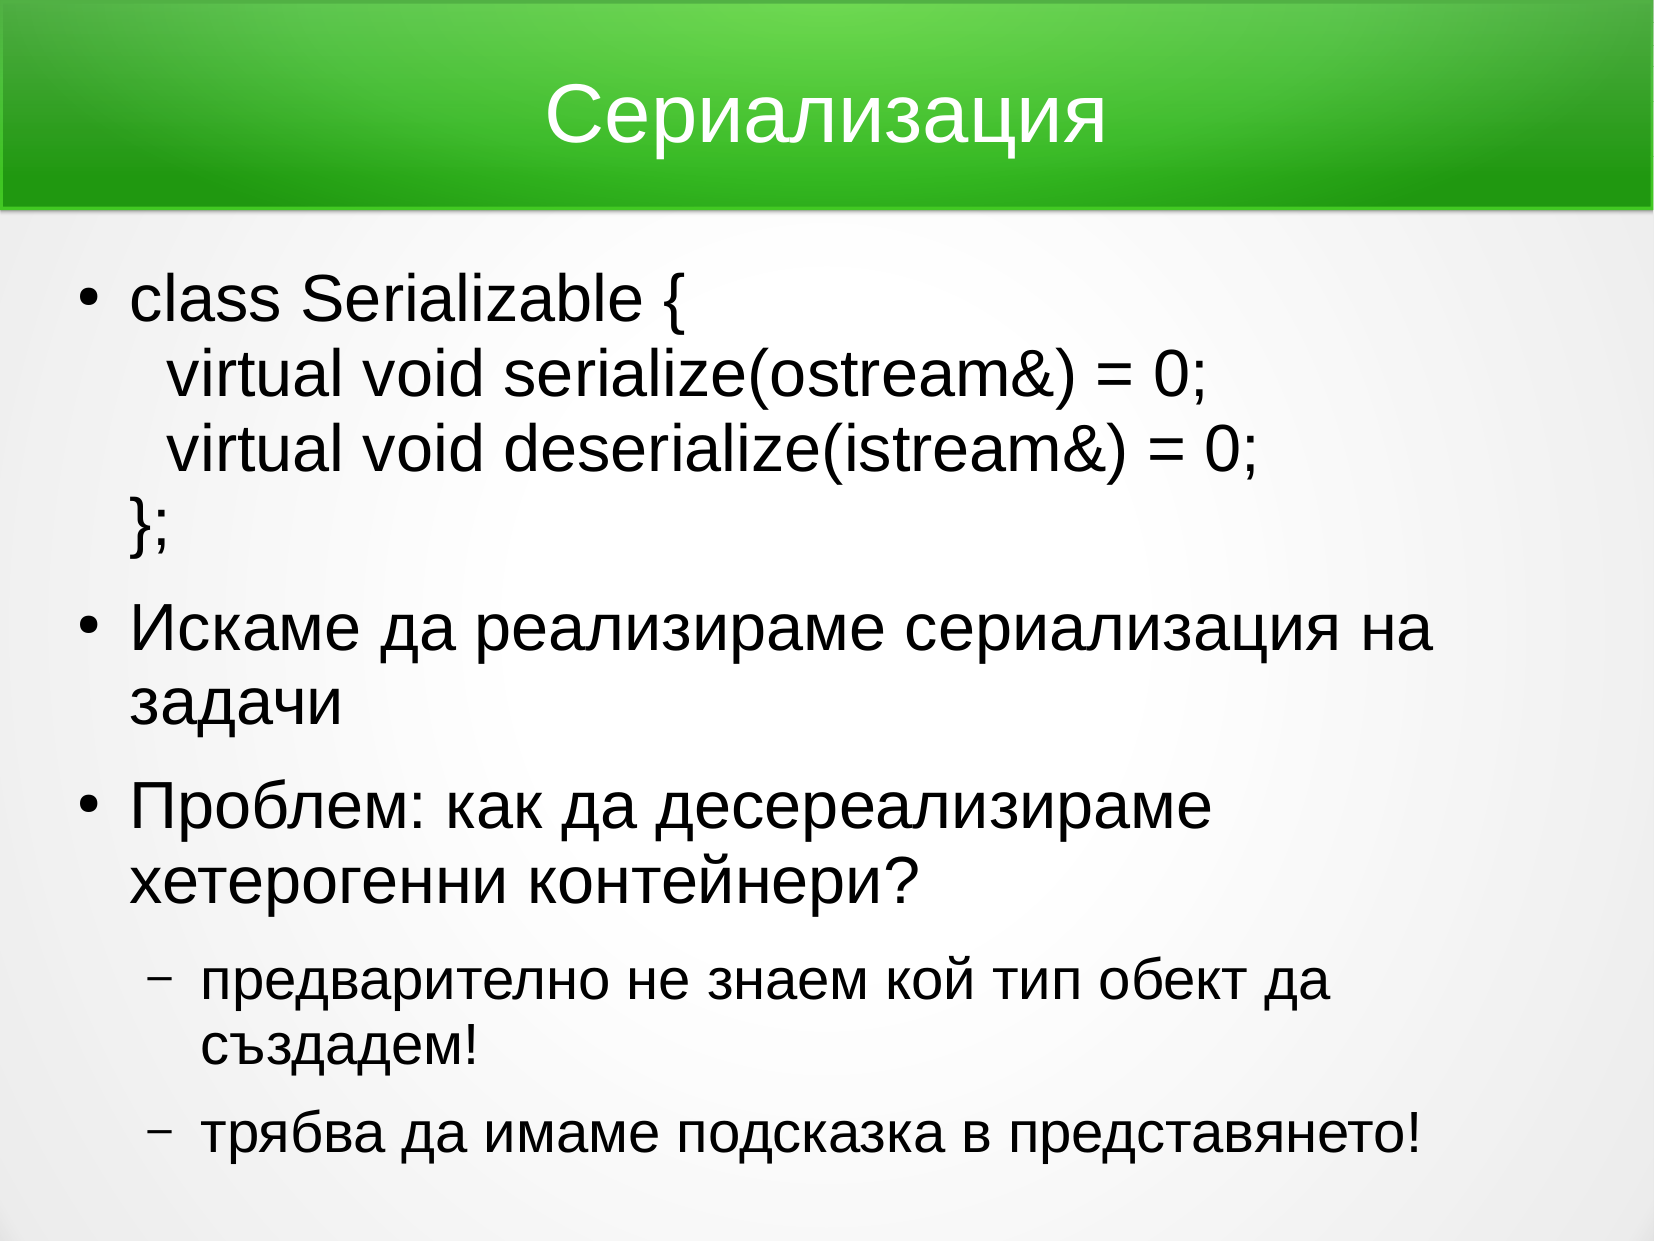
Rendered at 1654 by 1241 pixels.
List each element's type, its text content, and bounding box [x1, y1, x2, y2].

title Сериализация [82, 49, 1571, 179]
list class Serializable { virtual void serialize(ostream&) = 0; virtual void deserialize(istream&) = 0; }; Искаме да реализираме сериализация на задачи Проблем: как да десереализираме хетерогенни контейнери? предварително не знаем кой тип обект да създадем! трябва да имаме подсказка в представянето! [59, 261, 1595, 1182]
